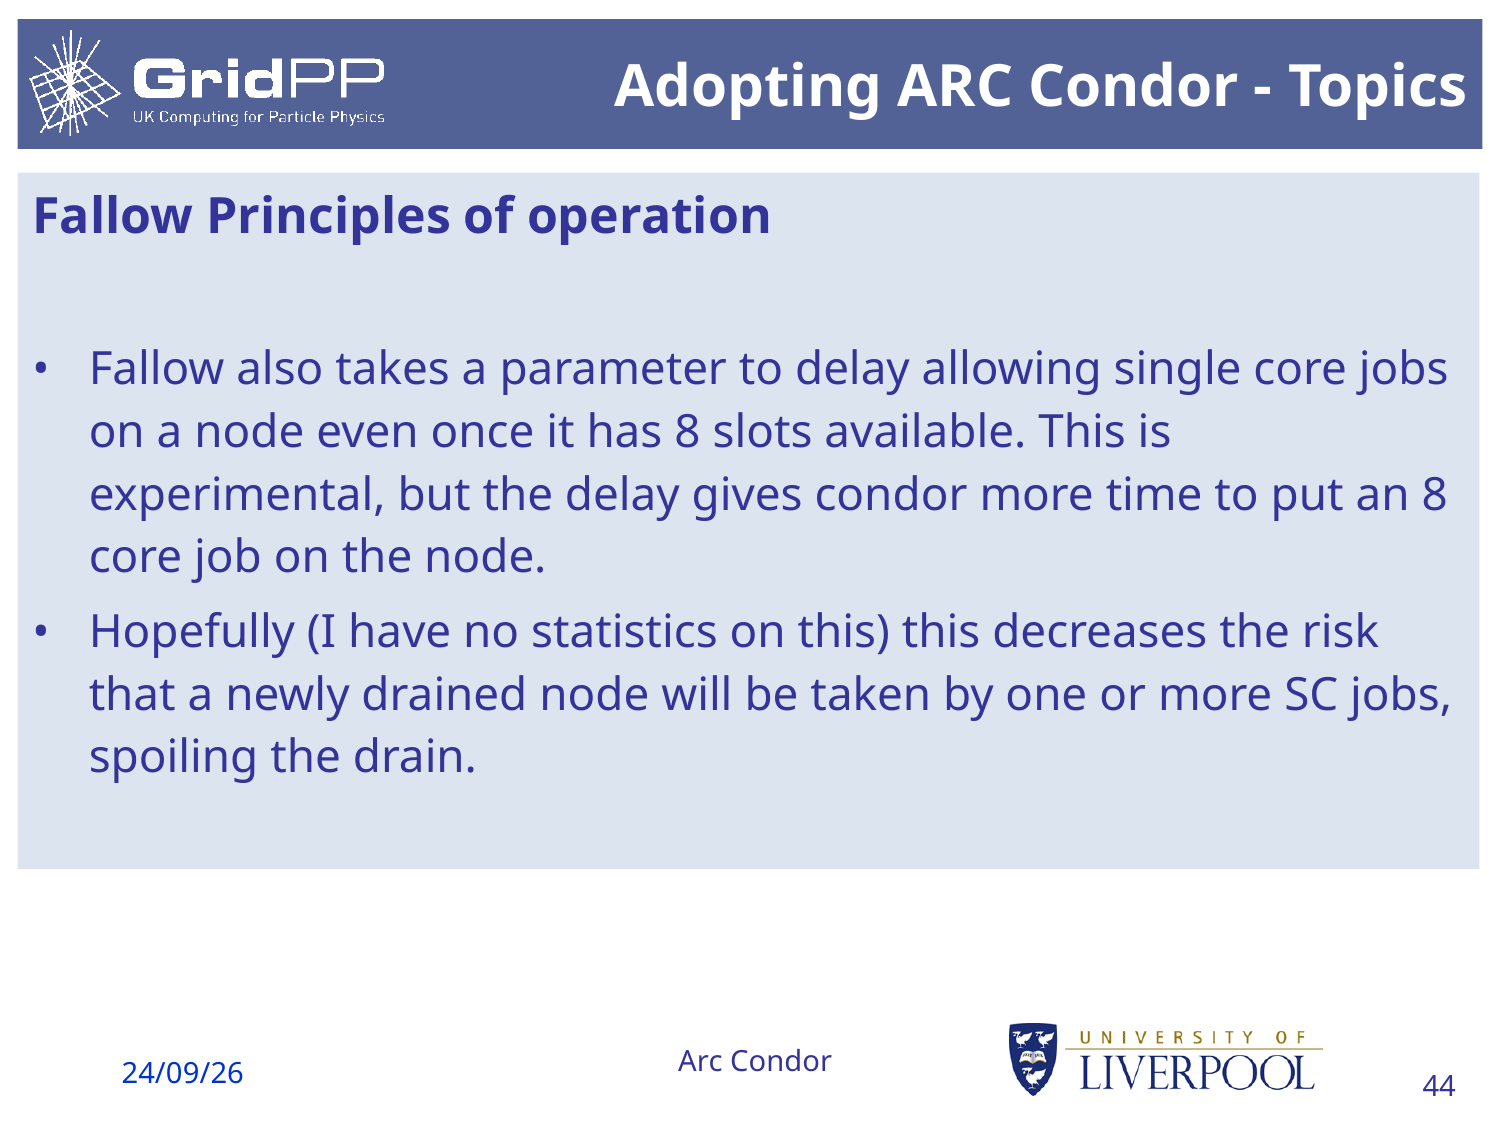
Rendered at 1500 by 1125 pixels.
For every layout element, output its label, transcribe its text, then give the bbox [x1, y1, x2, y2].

text_box Arc Condor [536, 1034, 975, 1094]
picture [29, 30, 384, 136]
list Fallow Principles of operation Fallow also takes a parameter to delay allowing single core jobs on a node even once it has 8 slots available. This is experimental, but the delay gives condor more time to put an 8 core job on the node. Hopefully (I have no statistics on this) this decreases the risk that a newly drained node will be taken by one or more SC jobs, spoiling the drain. [17, 172, 1480, 843]
text_box <number> [1388, 1059, 1471, 1094]
text_box 02/03/16 [29, 1046, 337, 1095]
title Adopting ARC Condor - Topics [513, 19, 1483, 149]
picture [1009, 1023, 1323, 1096]
